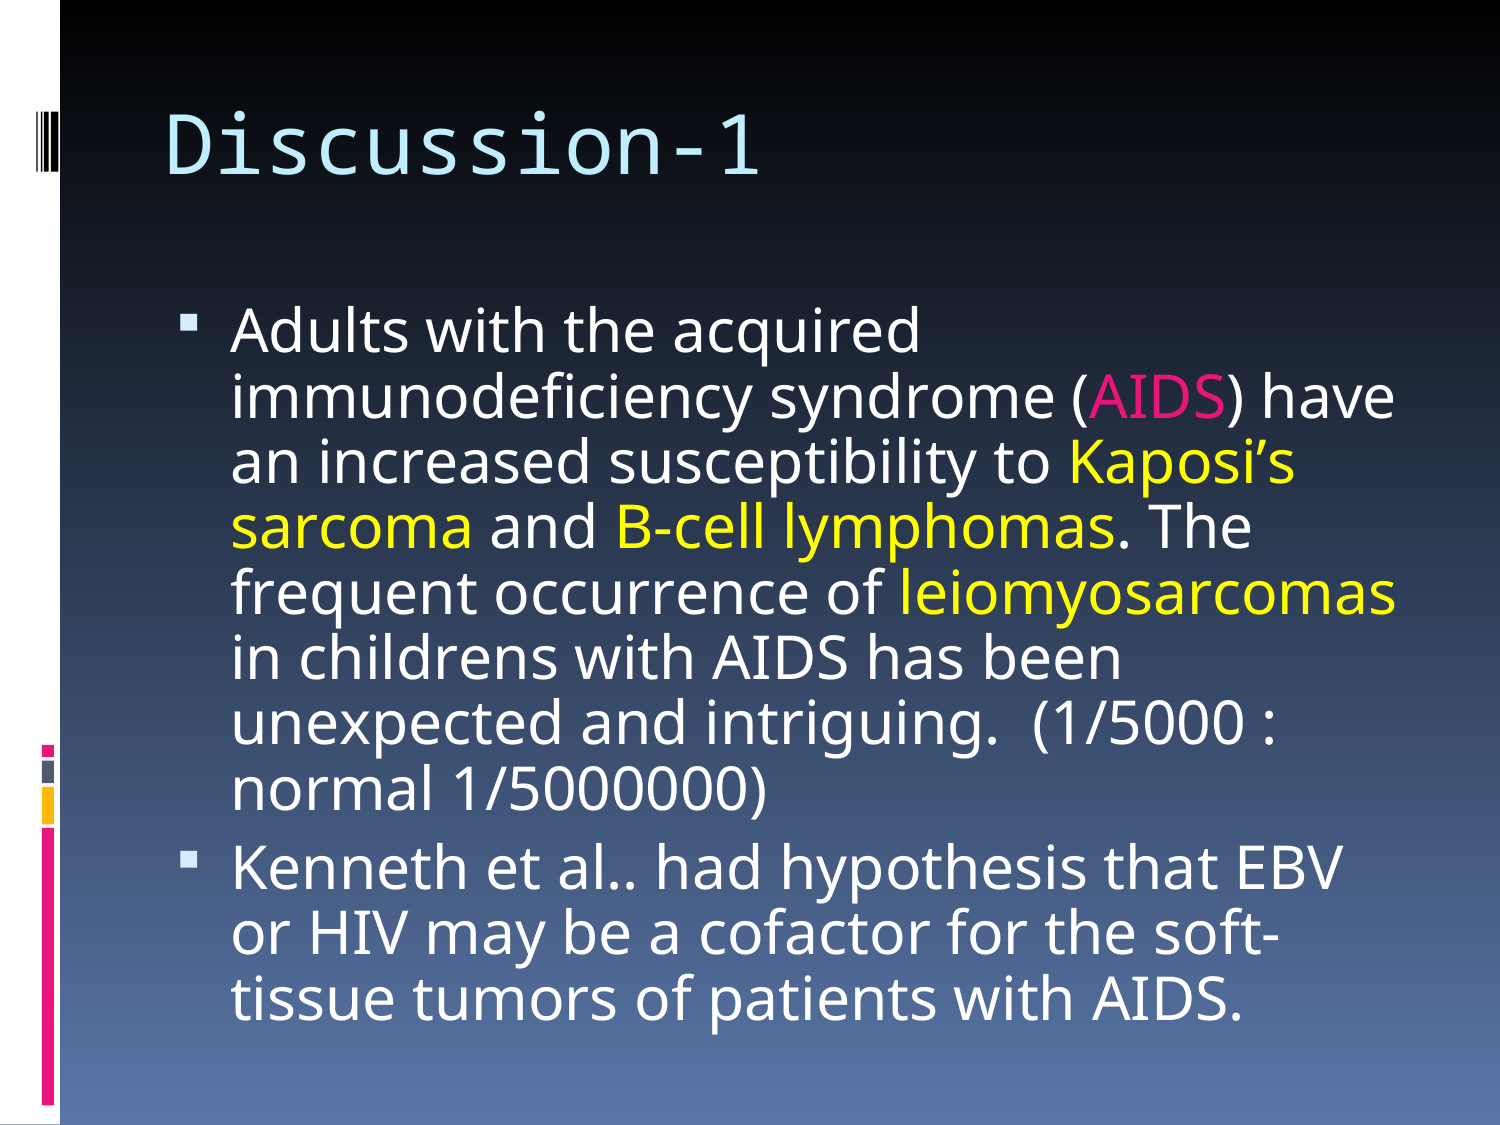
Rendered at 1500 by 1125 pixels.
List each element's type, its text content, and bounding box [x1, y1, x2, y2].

list Adults with the acquired immunodeficiency syndrome (AIDS) have an increased susceptibility to Kaposi’s sarcoma and B-cell lymphomas. The frequent occurrence of leiomyosarcomas in childrens with AIDS has been unexpected and intriguing. (1/5000 : normal 1/5000000) Kenneth et al.. had hypothesis that EBV or HIV may be a cofactor for the soft-tissue tumors of patients with AIDS. [150, 292, 1426, 1043]
title Discussion-1 [150, 84, 1426, 235]
